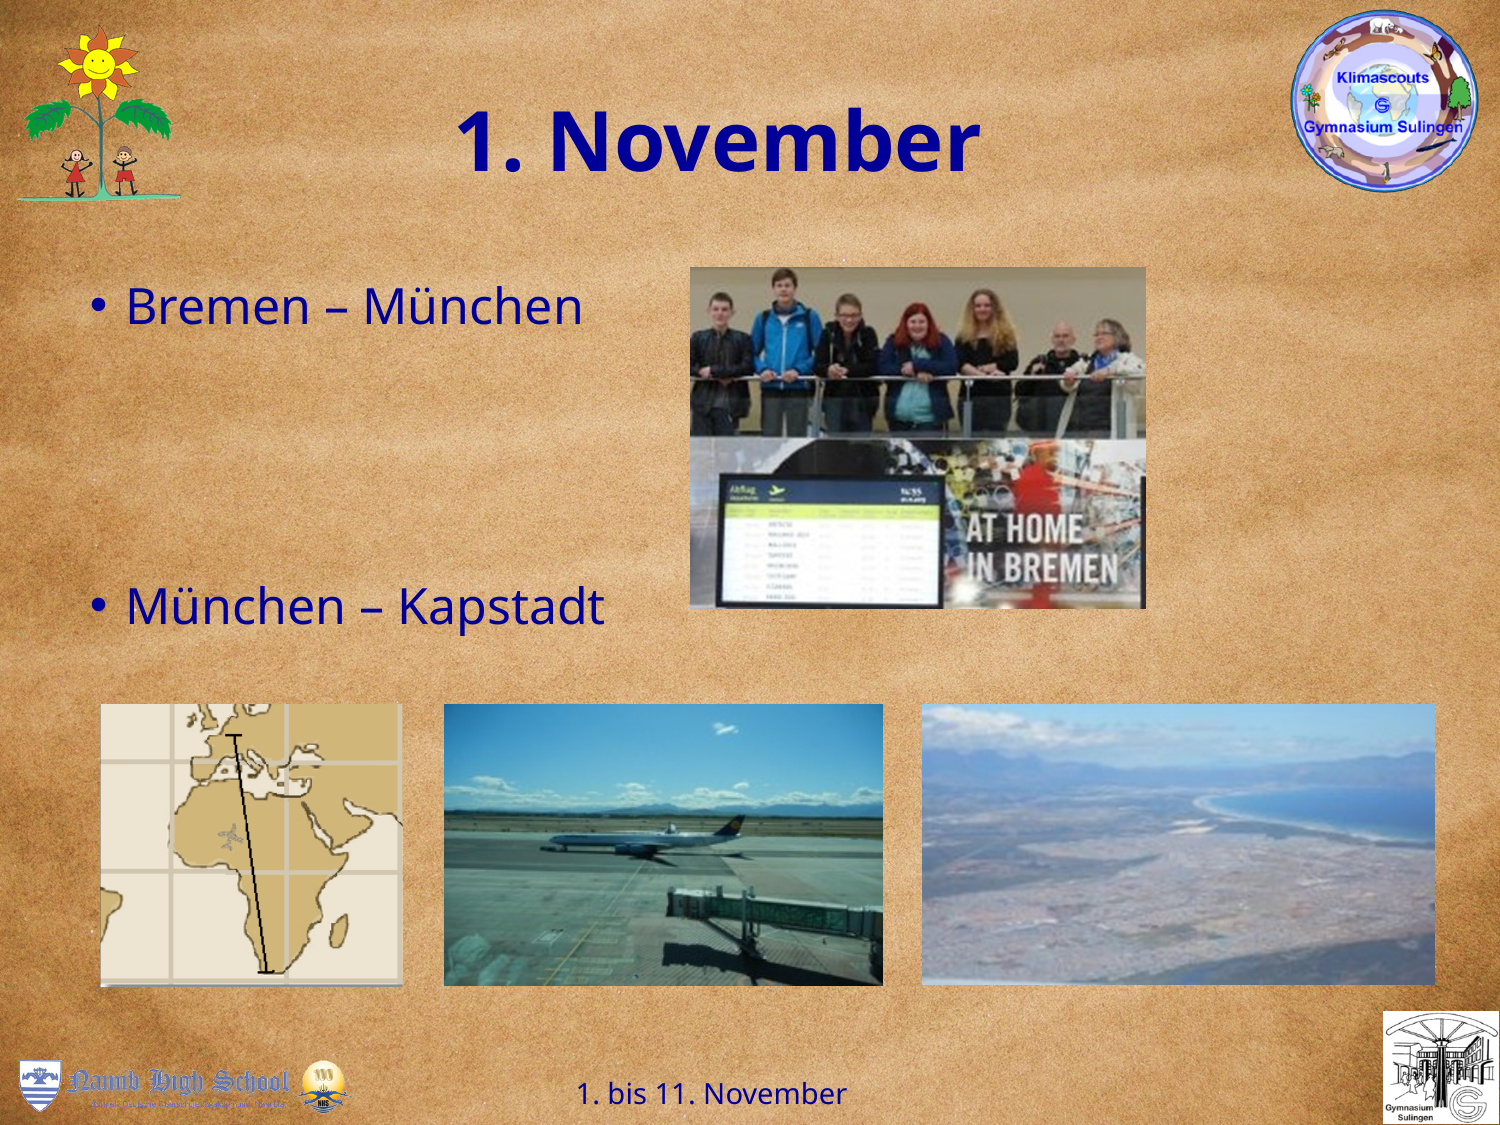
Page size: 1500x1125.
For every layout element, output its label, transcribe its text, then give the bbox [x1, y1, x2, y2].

text_box Bremen – München München – Kapstadt [75, 267, 1425, 1010]
text_box 1. November [189, 45, 1246, 233]
picture [0, 0, 1500, 1125]
